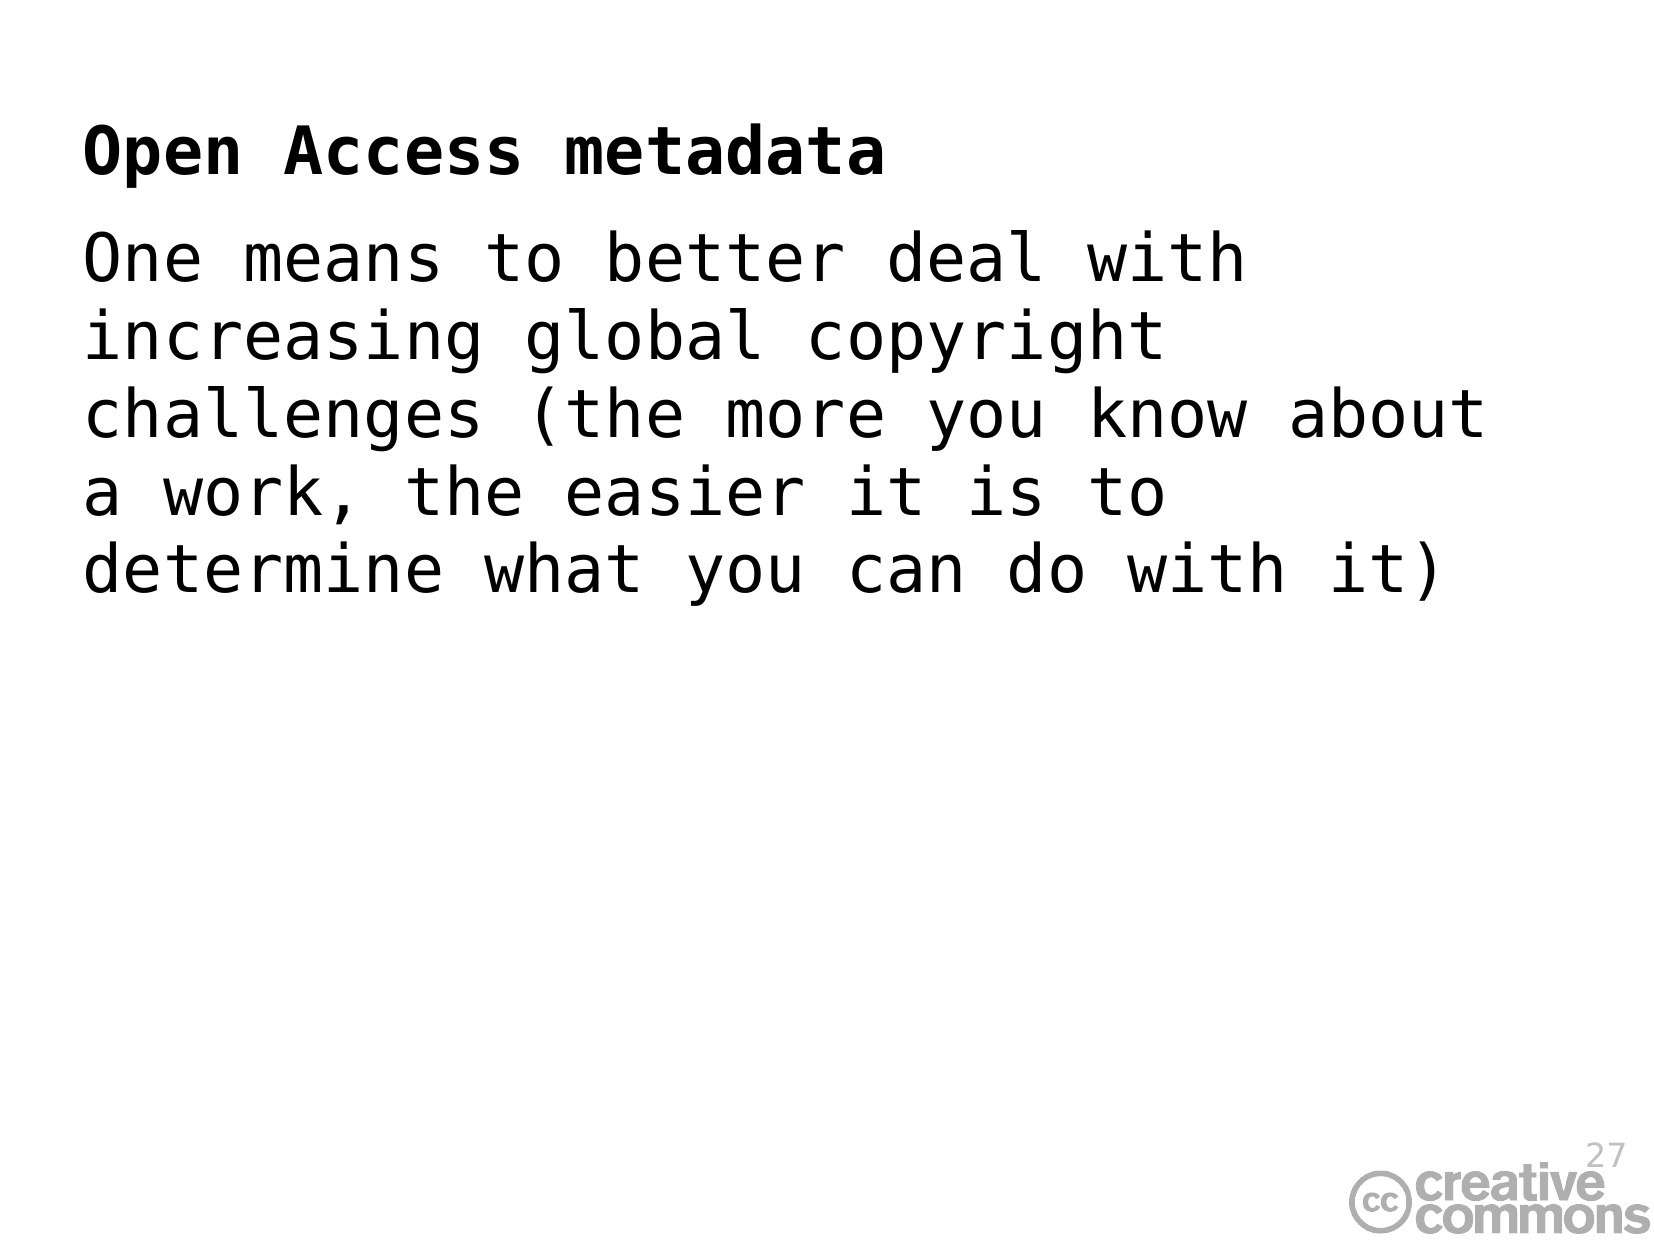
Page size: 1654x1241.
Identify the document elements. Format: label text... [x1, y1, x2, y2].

list Open Access metadata One means to better deal with increasing global copyright challenges (the more you know about a work, the easier it is to determine what you can do with it) [82, 112, 1571, 1109]
picture [1349, 1162, 1650, 1234]
